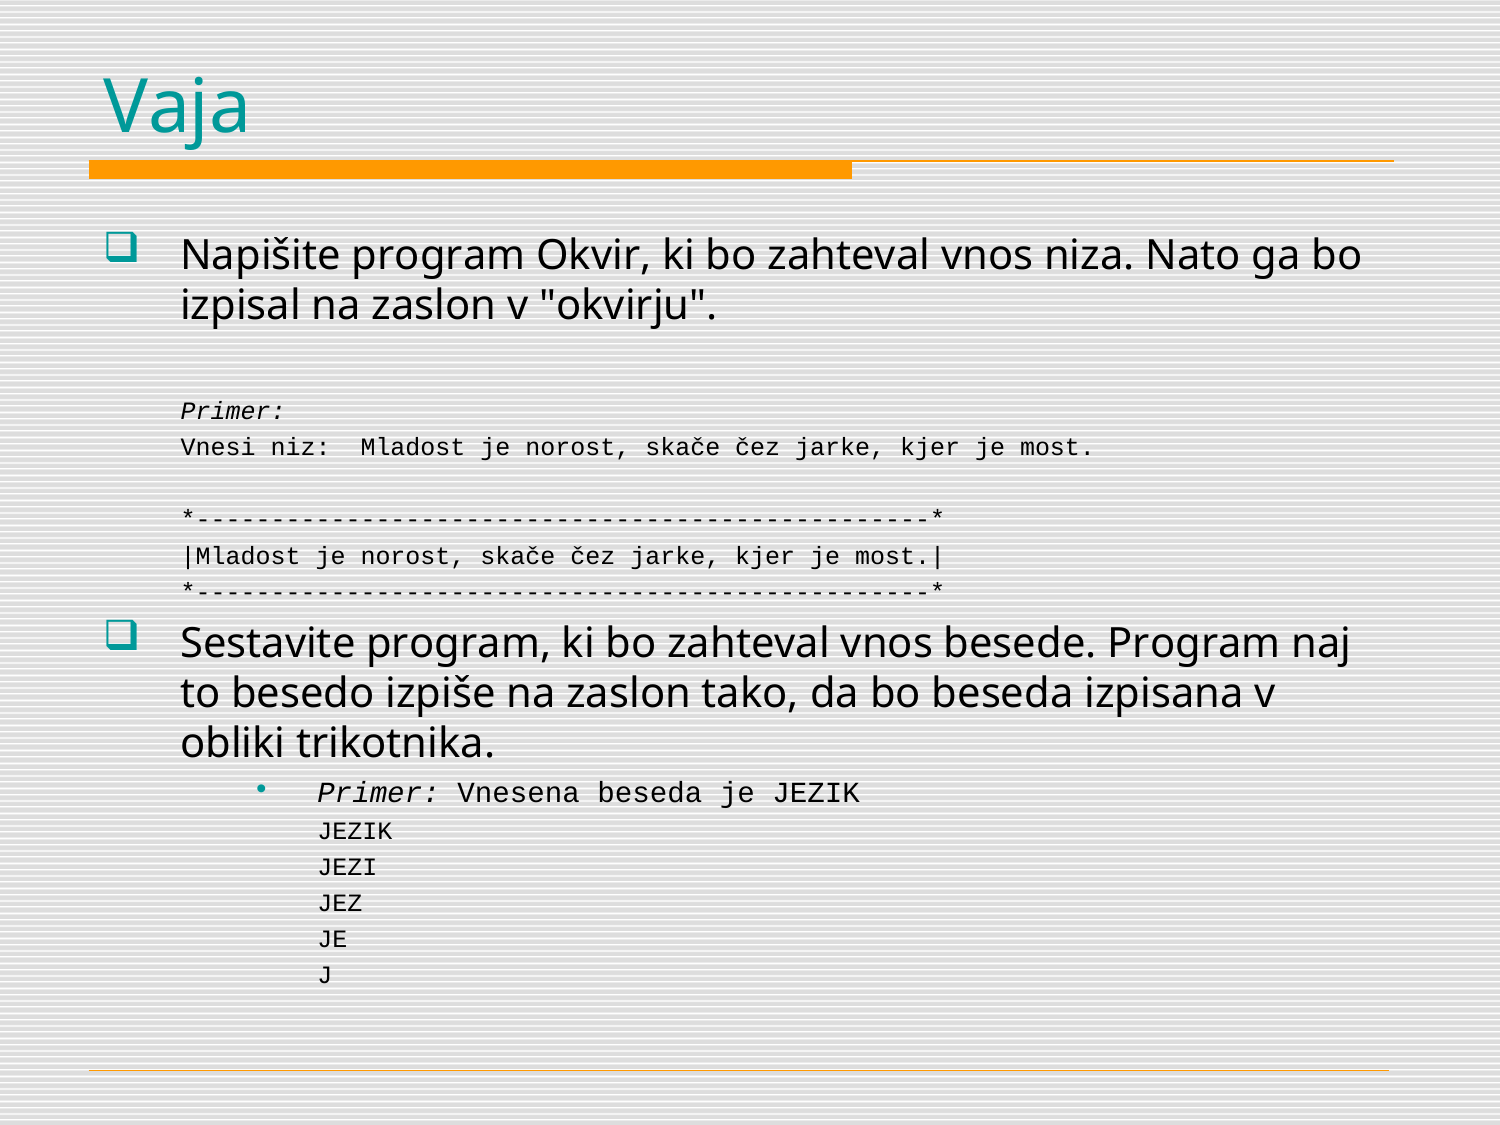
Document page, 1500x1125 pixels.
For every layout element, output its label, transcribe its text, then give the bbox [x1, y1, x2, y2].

picture [0, 0, 1500, 1125]
list Napišite program Okvir, ki bo zahteval vnos niza. Nato ga bo izpisal na zaslon v "okvirju". Primer: Vnesi niz: Mladost je norost, skače čez jarke, kjer je most. *-------------------------------------------------* |Mladost je norost, skače čez jarke, kjer je most.| *-------------------------------------------------* Sestavite program, ki bo zahteval vnos besede. Program naj to besedo izpiše na zaslon tako, da bo beseda izpisana v obliki trikotnika. Primer: Vnesena beseda je JEZIK JEZIK JEZI JEZ JE J [88, 220, 1401, 1059]
title Vaja [88, 42, 1401, 155]
